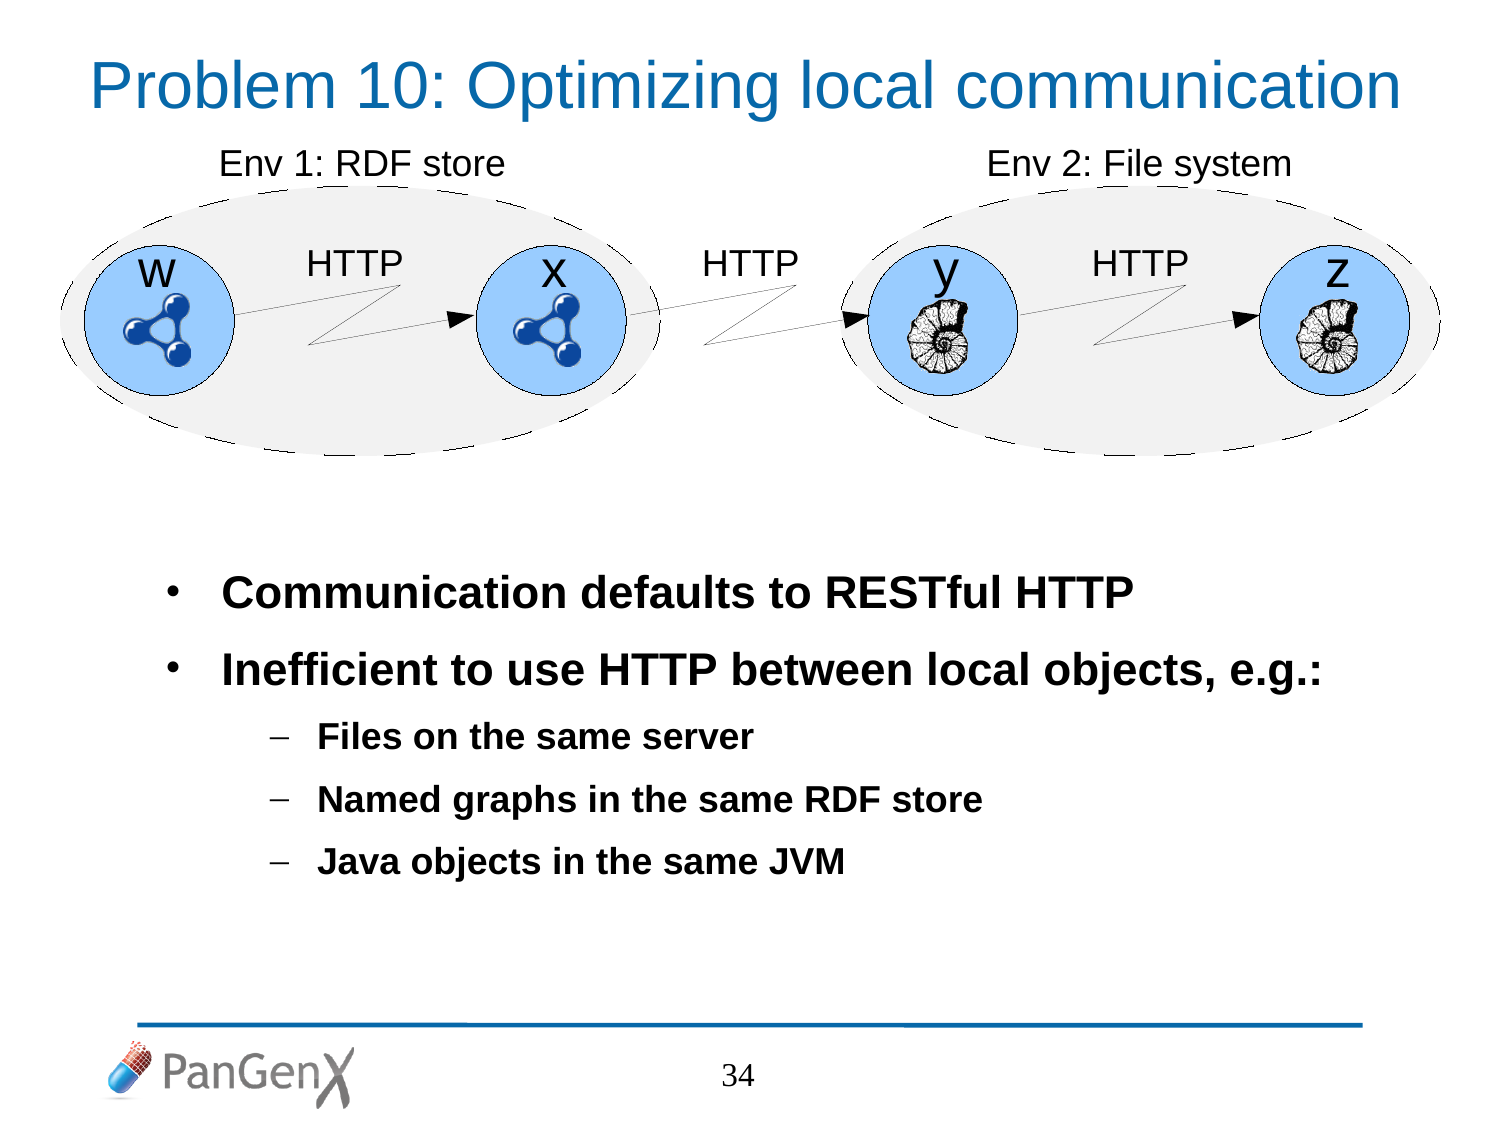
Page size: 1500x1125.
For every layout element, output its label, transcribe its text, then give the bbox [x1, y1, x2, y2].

text_box y [918, 227, 975, 306]
picture [123, 293, 191, 368]
text_box z [1310, 227, 1367, 306]
picture [1296, 299, 1358, 374]
text_box [60, 192, 661, 456]
text_box HTTP [1076, 231, 1205, 292]
text_box x [527, 227, 583, 306]
picture [89, 1041, 354, 1109]
text_box [840, 192, 1441, 456]
picture [907, 299, 968, 374]
list Communication defaults to RESTful HTTP Inefficient to use HTTP between local objects, e.g.: Files on the same server Named graphs in the same RDF store Java objects in the same JVM [142, 510, 1471, 1035]
picture [513, 293, 581, 368]
text_box HTTP [687, 231, 815, 292]
text_box Env 2: File system [971, 132, 1308, 192]
text_box w [123, 227, 191, 293]
title Problem 10: Optimizing local communication [70, 7, 1423, 130]
text_box HTTP [291, 231, 419, 292]
text_box Env 1: RDF store [203, 131, 521, 192]
